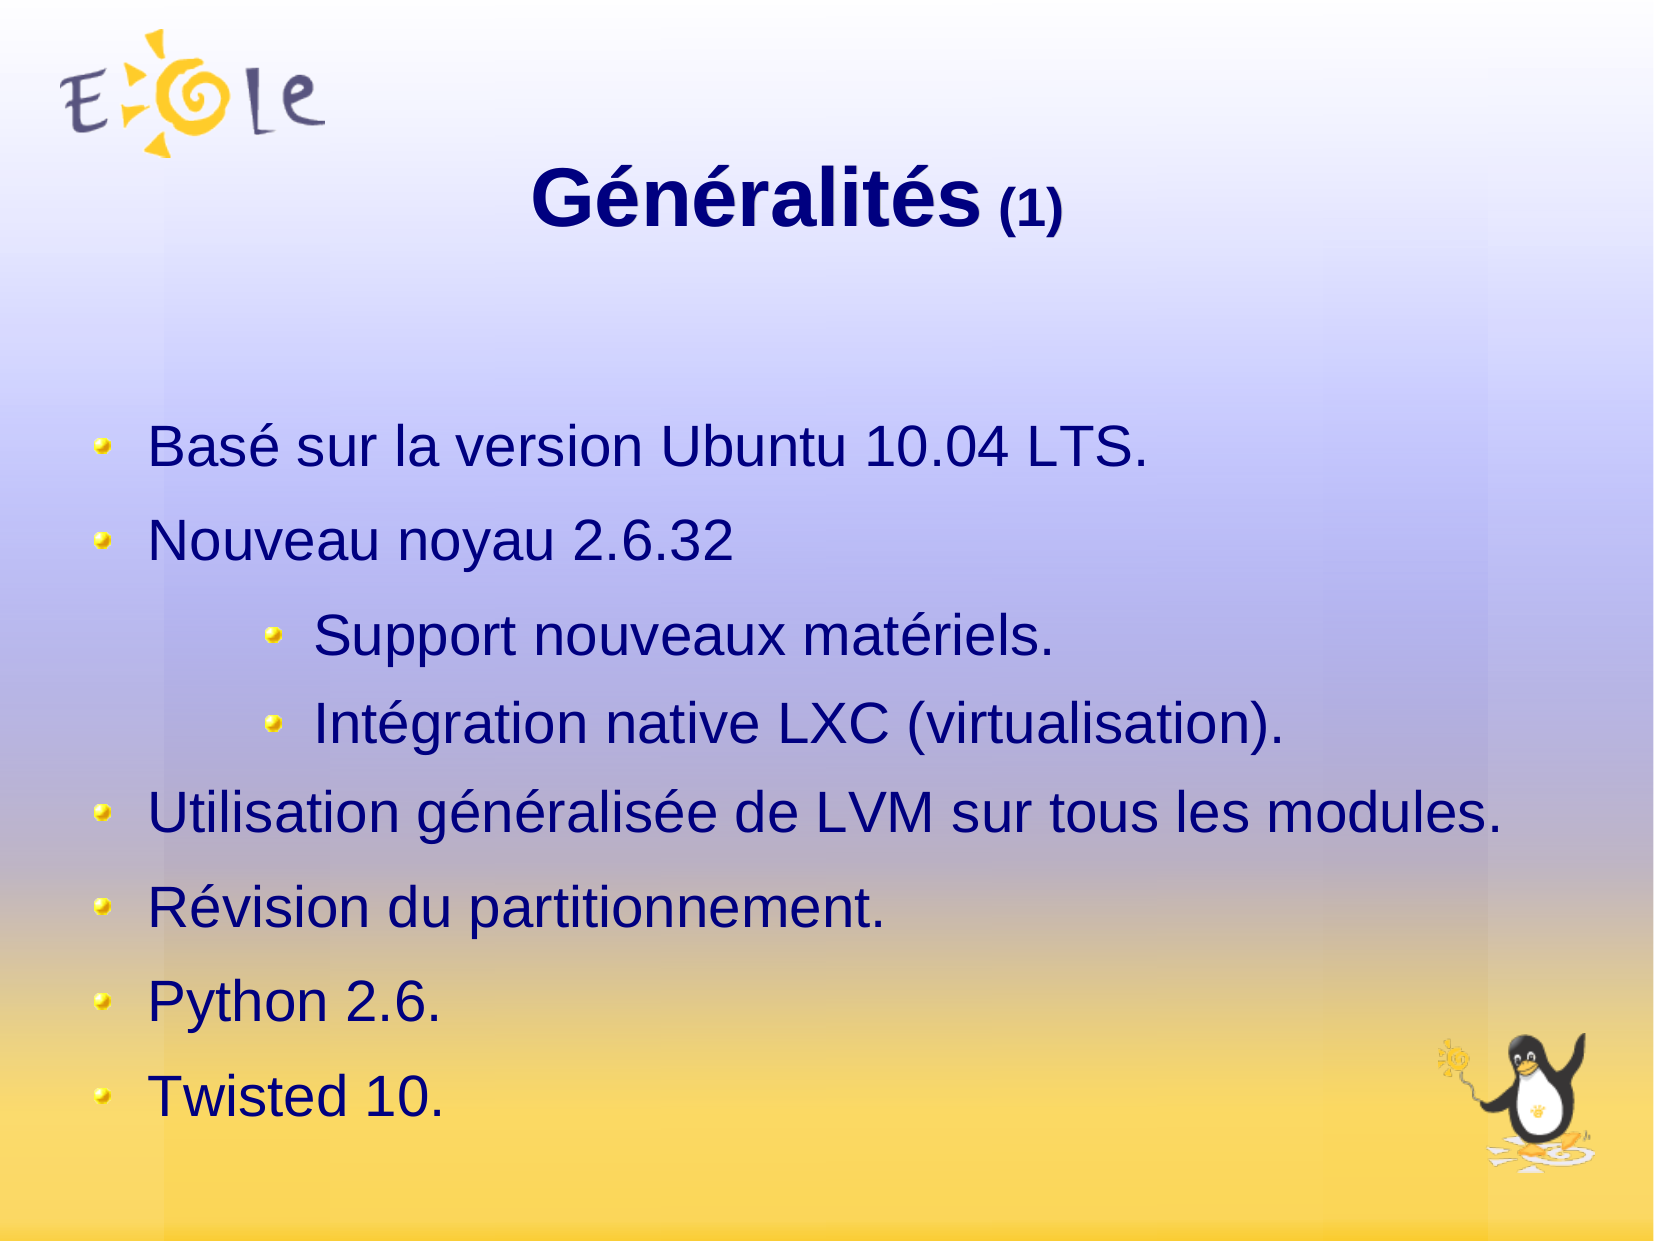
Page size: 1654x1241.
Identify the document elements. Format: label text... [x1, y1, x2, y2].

picture [0, 0, 1654, 1241]
text_box Généralités (1) [515, 143, 1095, 266]
list Basé sur la version Ubuntu 10.04 LTS. Nouveau noyau 2.6.32 Support nouveaux matériels. Intégration native LXC (virtualisation). Utilisation généralisée de LVM sur tous les modules. Révision du partitionnement. Python 2.6. Twisted 10. [76, 413, 1566, 1241]
